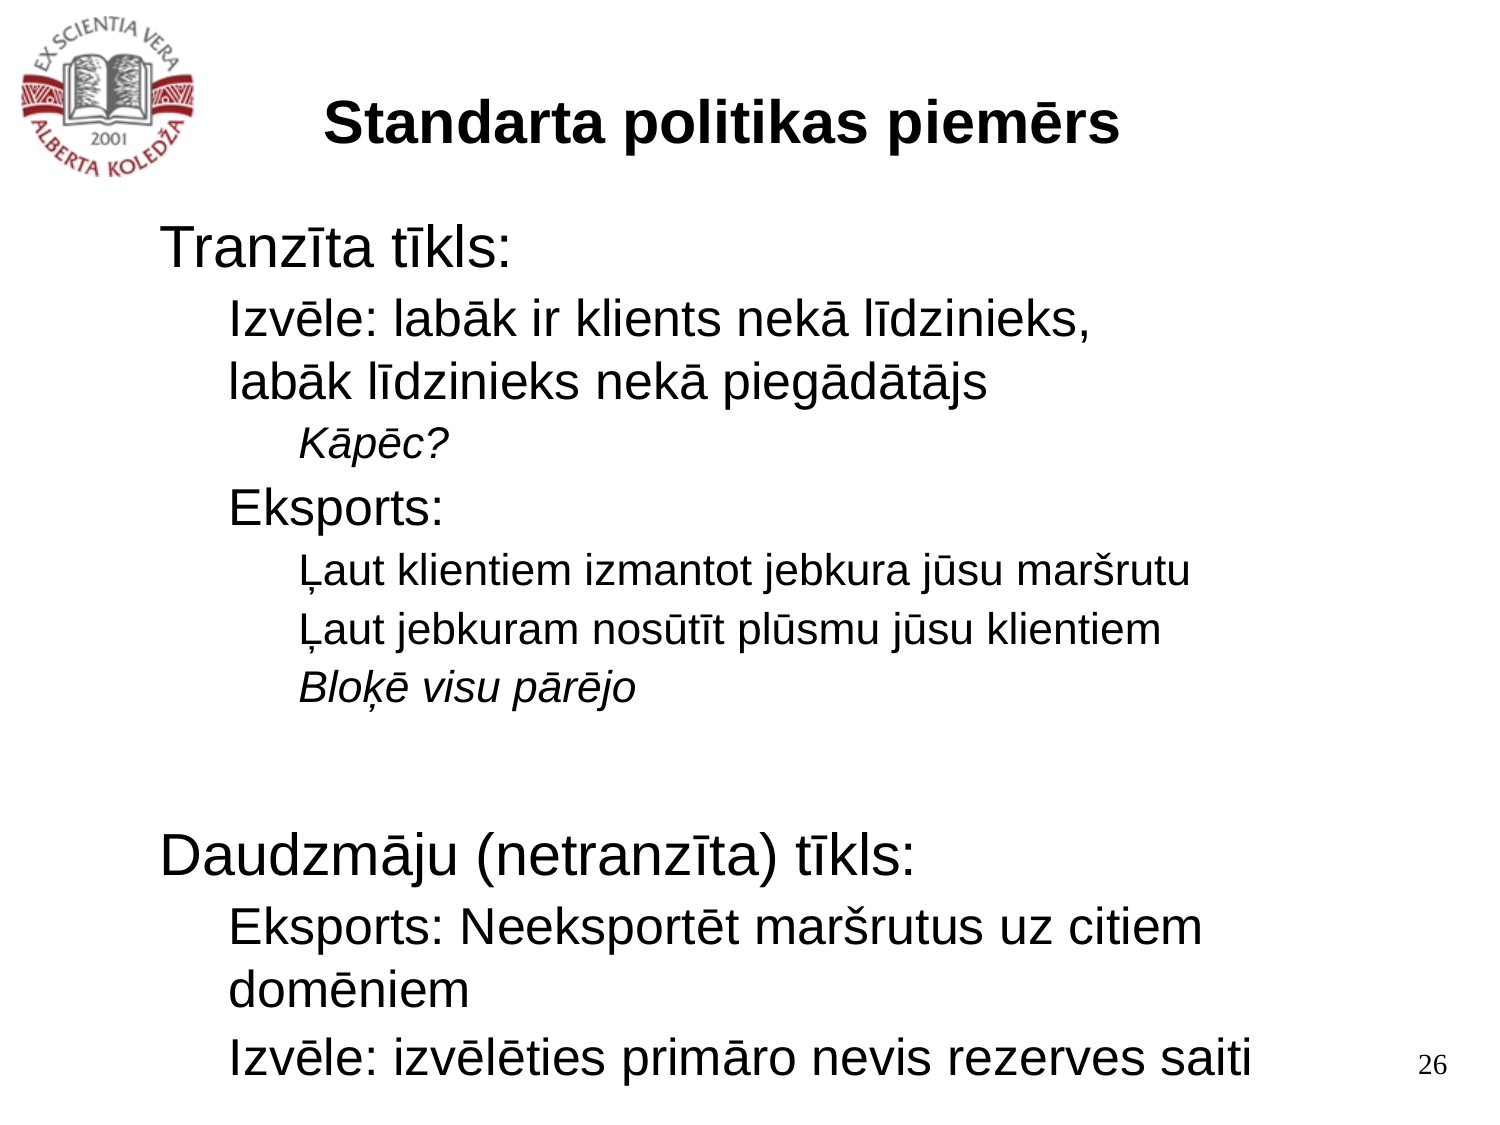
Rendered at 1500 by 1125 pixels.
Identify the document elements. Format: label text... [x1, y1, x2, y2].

list Tranzīta tīkls: Izvēle: labāk ir klients nekā līdzinieks, labāk līdzinieks nekā piegādātājs Kāpēc? Eksports: Ļaut klientiem izmantot jebkura jūsu maršrutu Ļaut jebkuram nosūtīt plūsmu jūsu klientiem Bloķē visu pārējo Daudzmāju (netranzīta) tīkls: Eksports: Neeksportēt maršrutus uz citiem domēniem Izvēle: izvēlēties primāro nevis rezerves saiti [74, 200, 1463, 1101]
title Standarta politikas piemērs [50, 62, 1374, 175]
picture [21, 16, 194, 177]
